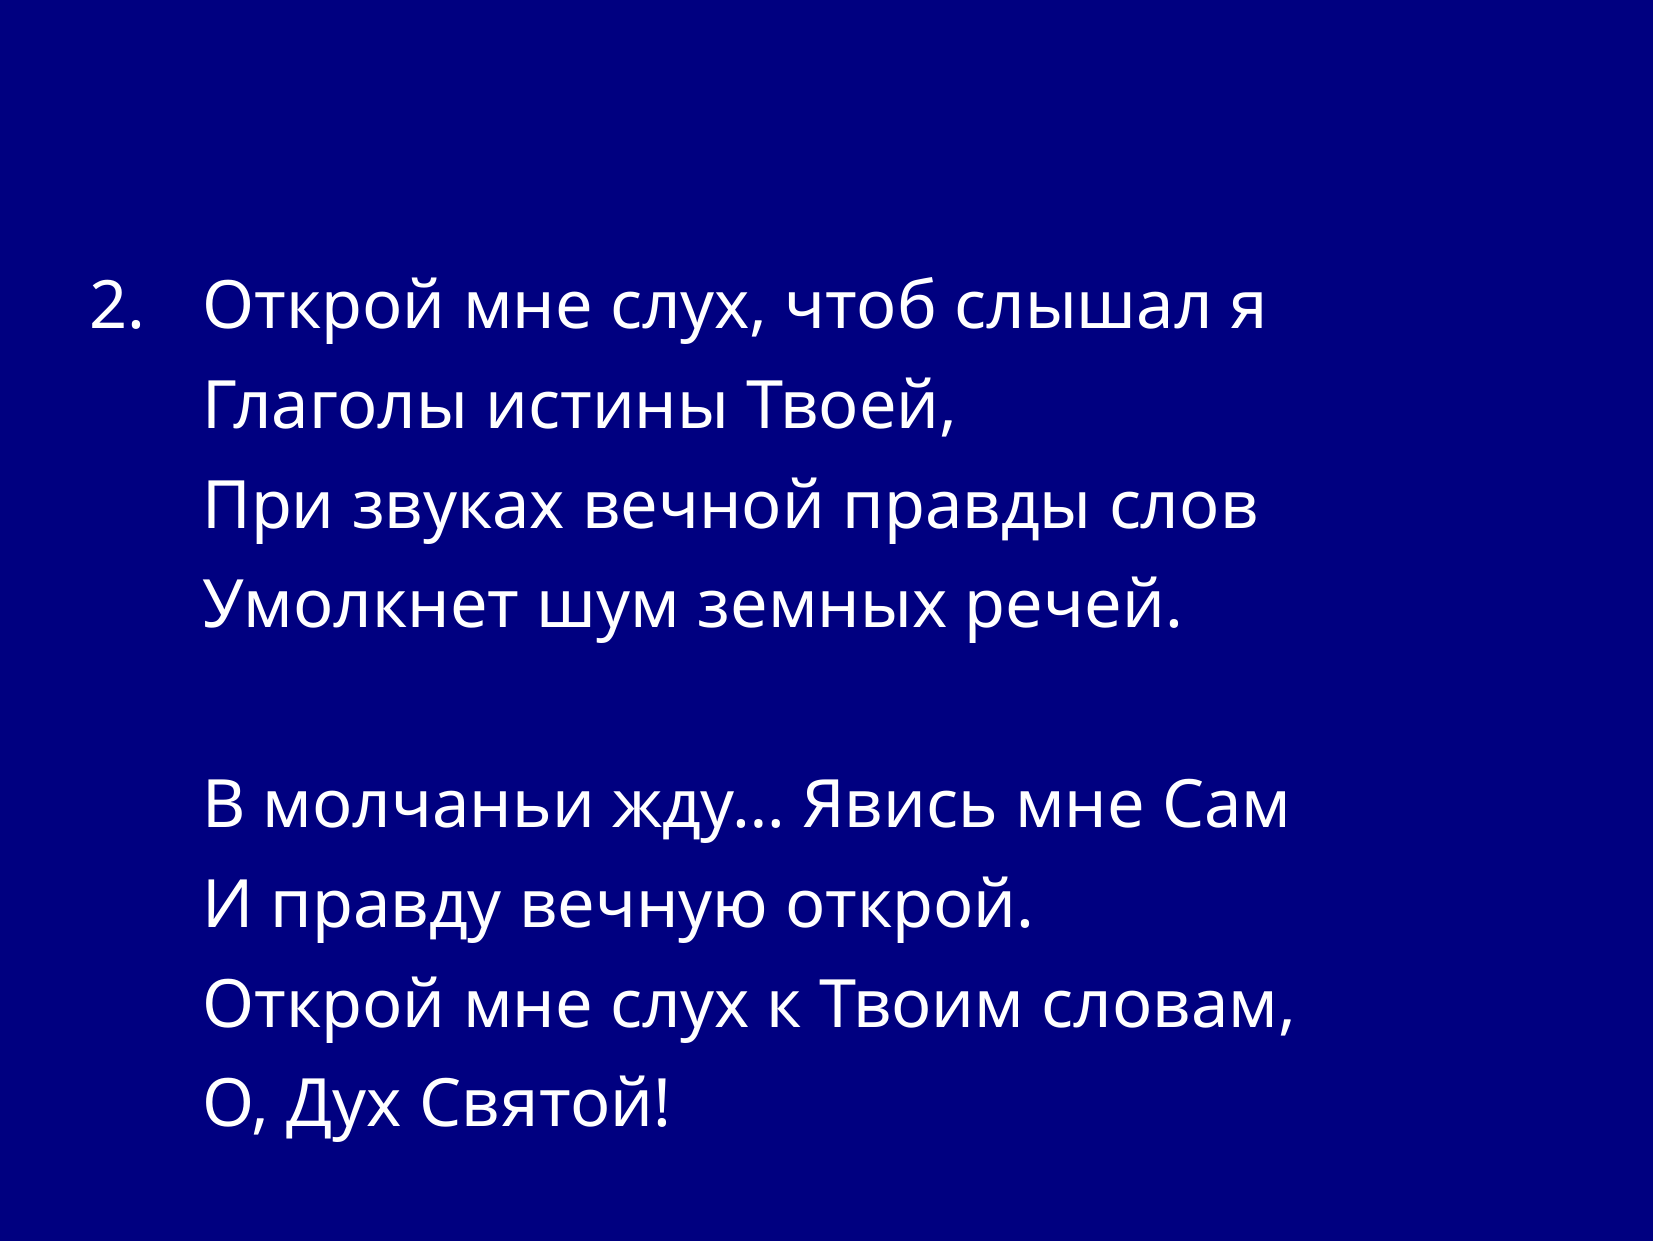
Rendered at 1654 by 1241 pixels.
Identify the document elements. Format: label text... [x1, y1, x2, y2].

text_box 2. Открой мне слух, чтоб слышал я Глаголы истины Твоей, При звуках вечной правды слов Умолкнет шум земных речей. В молчаньи жду… Явись мне Сам И правду вечную открой. Открой мне слух к Твоим словам, О, Дух Святой! [75, 150, 1576, 1163]
